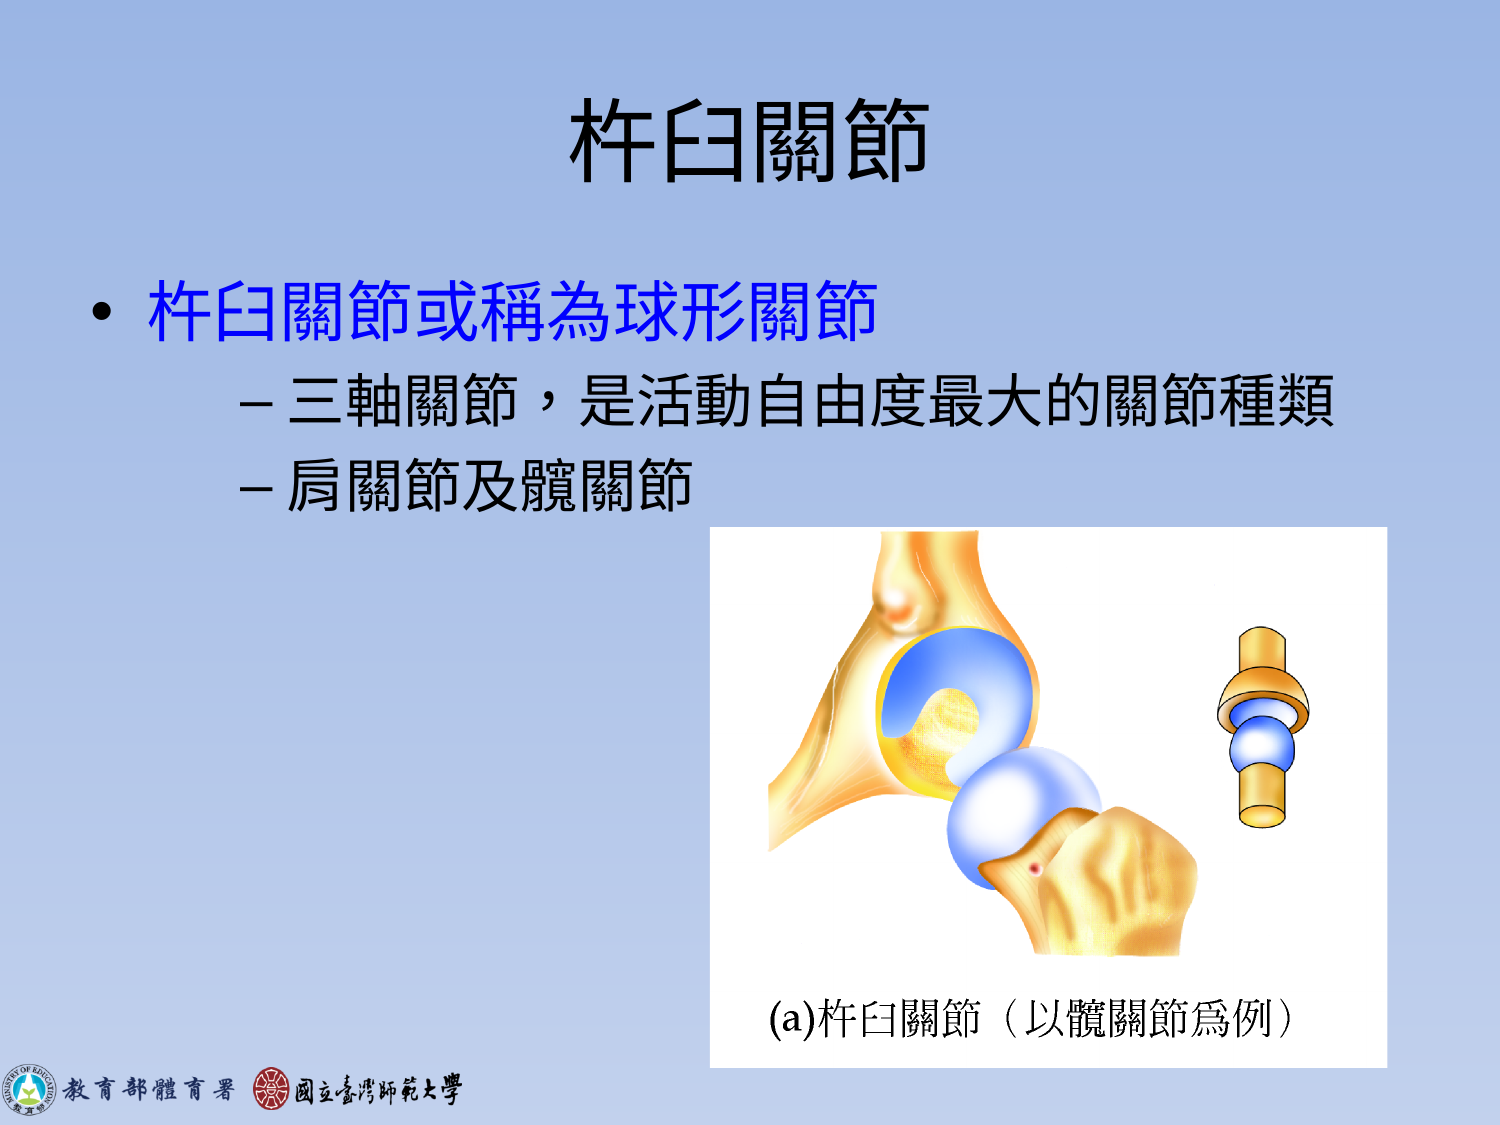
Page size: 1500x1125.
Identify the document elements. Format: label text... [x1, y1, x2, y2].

list 杵臼關節或稱為球形關節 三軸關節，是活動自由度最大的關節種類 肩關節及髖關節 [75, 262, 1426, 1005]
title 杵臼關節 [75, 45, 1426, 233]
picture [709, 527, 1388, 1068]
